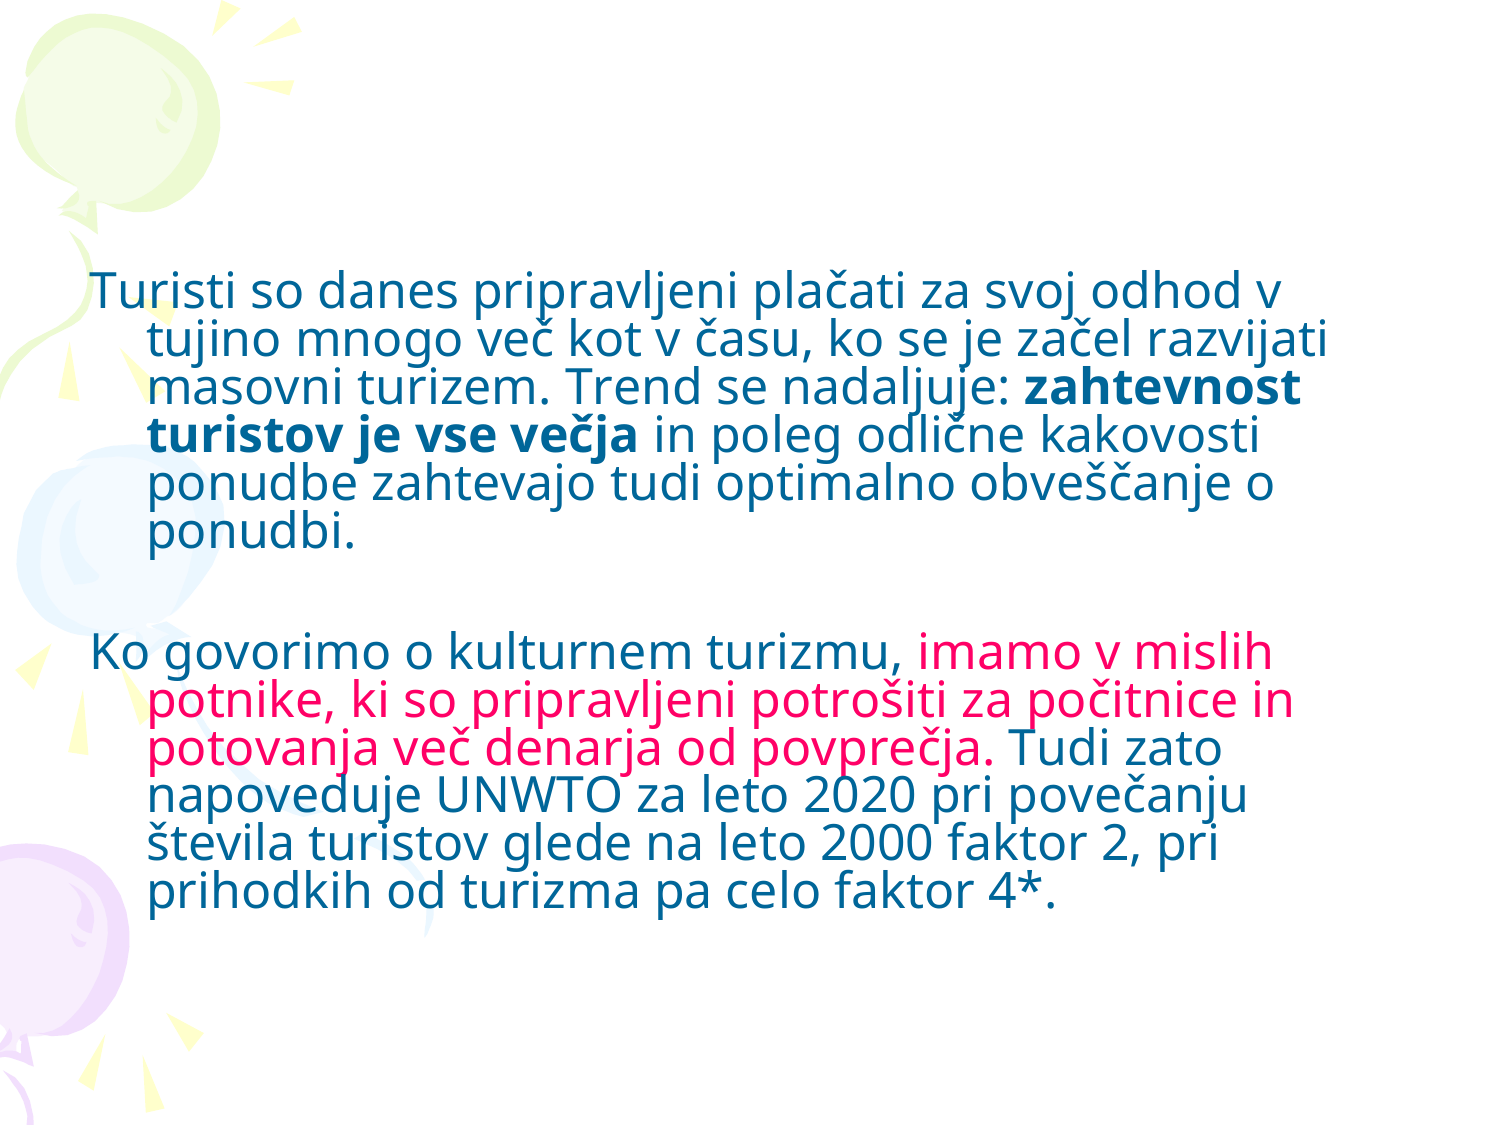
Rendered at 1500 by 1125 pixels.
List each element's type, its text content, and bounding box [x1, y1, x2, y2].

list Turisti so danes pripravljeni plačati za svoj odhod v tujino mnogo več kot v času, ko se je začel razvijati masovni turizem. Trend se nadaljuje: zahtevnost turistov je vse večja in poleg odlične kakovosti ponudbe zahtevajo tudi optimalno obveščanje o ponudbi. Ko govorimo o kulturnem turizmu, imamo v mislih potnike, ki so pripravljeni potrošiti za počitnice in potovanja več denarja od povprečja. Tudi zato napoveduje UNWTO za leto 2020 pri povečanju števila turistov glede na leto 2000 faktor 2, pri prihodkih od turizma pa celo faktor 4*. [75, 262, 1426, 994]
